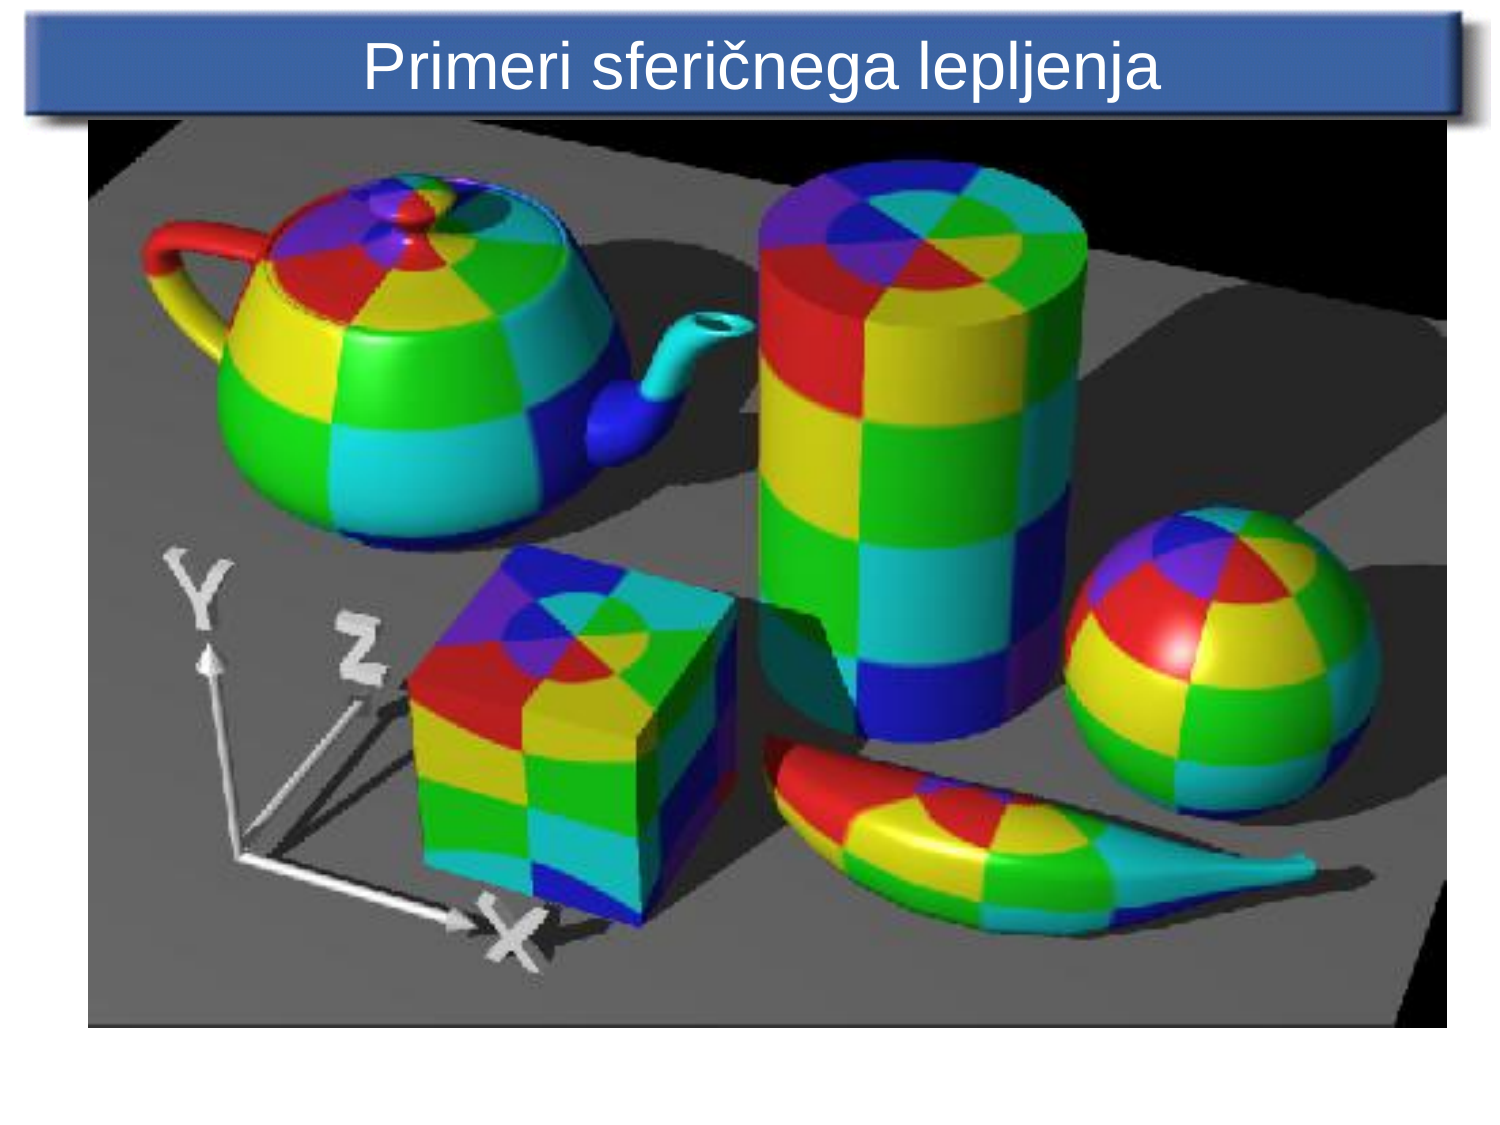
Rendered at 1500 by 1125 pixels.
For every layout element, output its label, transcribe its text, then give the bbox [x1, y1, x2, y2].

picture [23, 8, 1491, 1028]
title Primeri sferičnega lepljenja [24, 0, 1500, 126]
